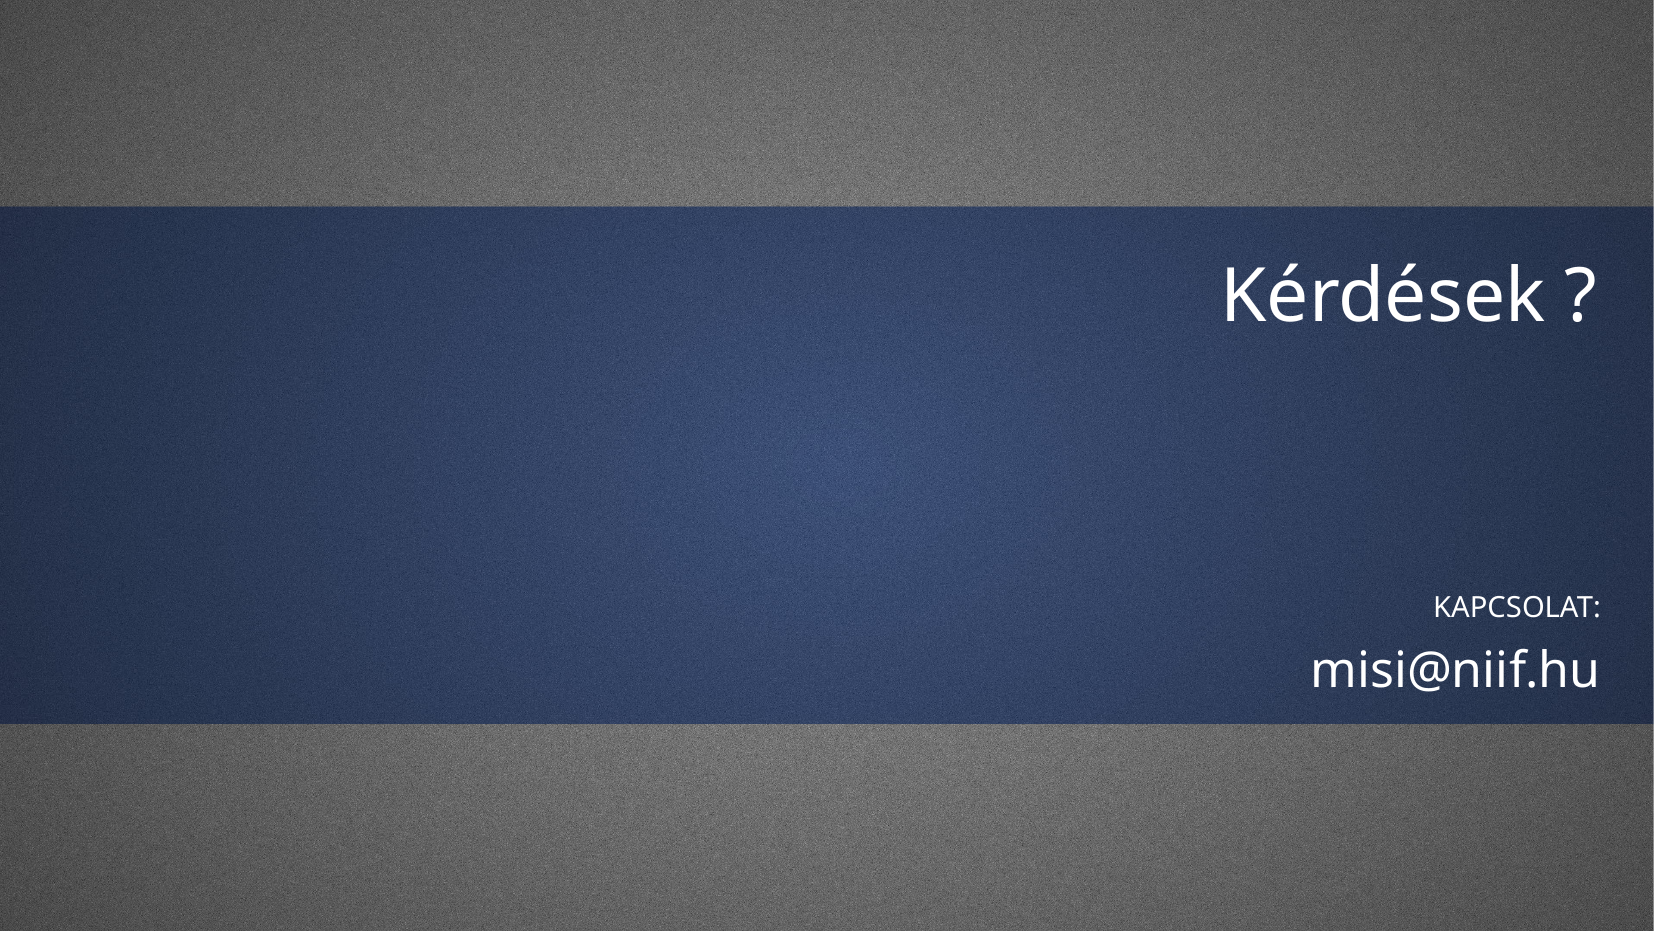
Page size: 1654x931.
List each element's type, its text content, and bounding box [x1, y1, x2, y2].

title Kérdések ? [22, 233, 1598, 351]
picture [0, 0, 1654, 931]
text_box KAPCSOLAT: [80, 578, 1616, 628]
text_box misi@niif.hu [80, 628, 1616, 700]
